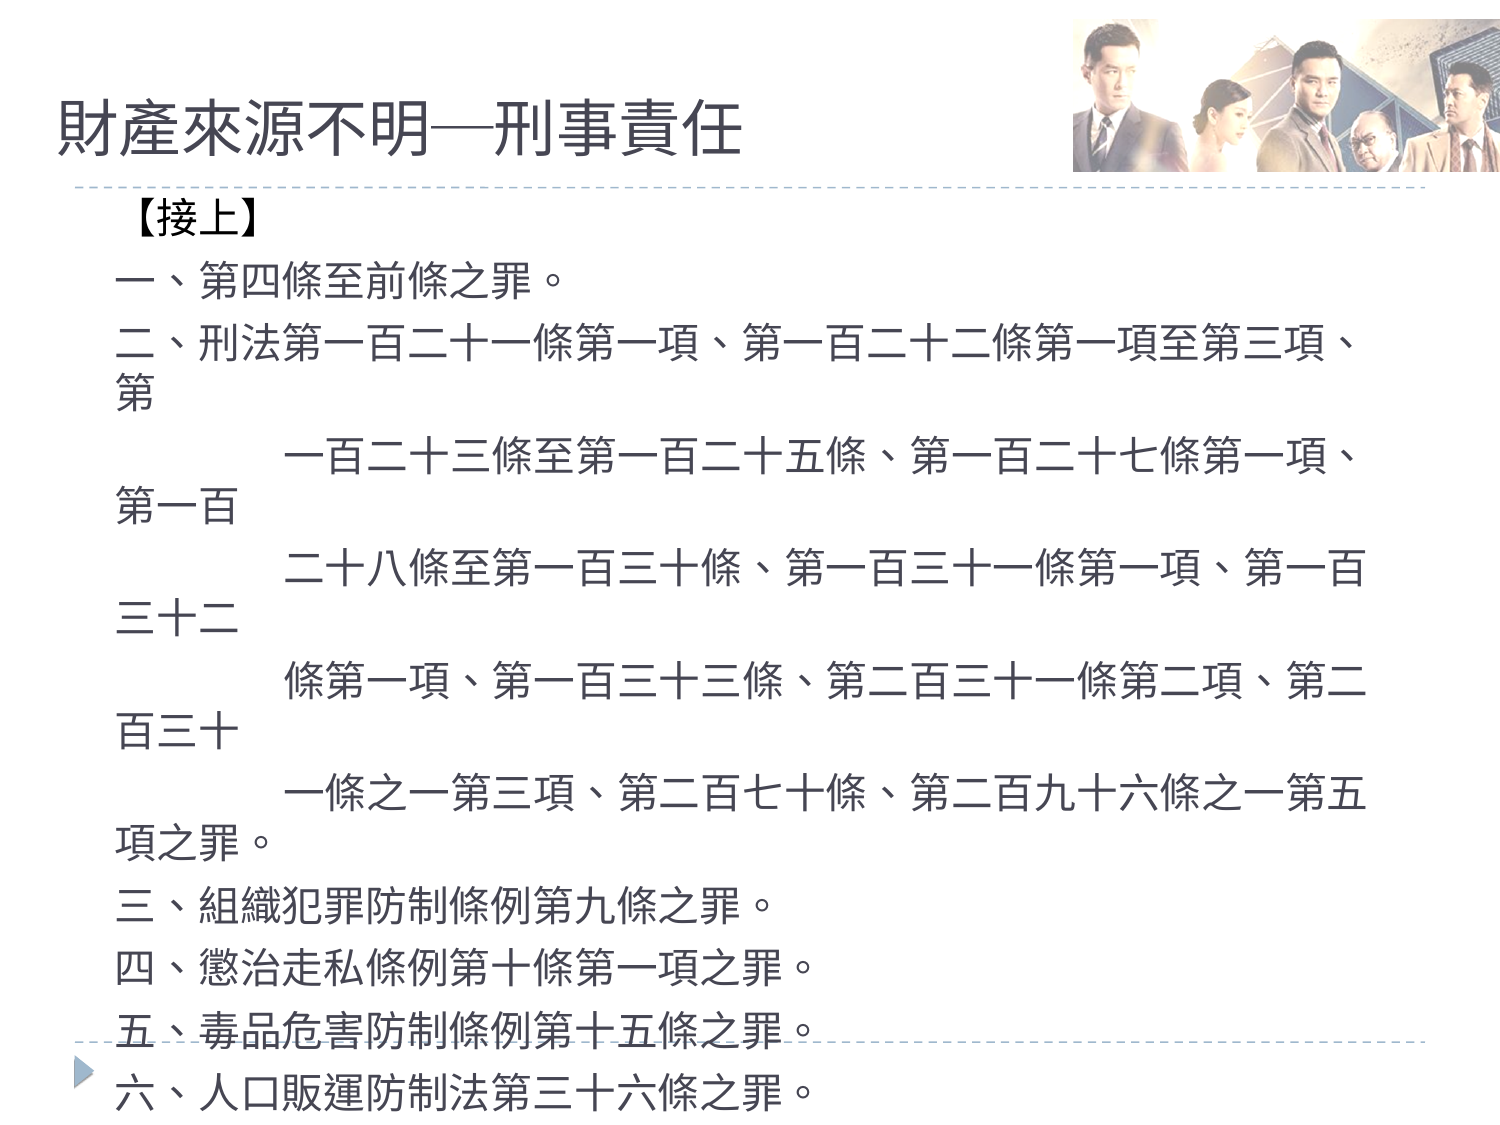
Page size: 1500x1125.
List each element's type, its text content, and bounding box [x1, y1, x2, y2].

picture [1073, 19, 1500, 172]
list 【接上】 一、第四條至前條之罪。 二、刑法第一百二十一條第一項、第一百二十二條第一項至第三項、第 一百二十三條至第一百二十五條、第一百二十七條第一項、第一百 二十八條至第一百三十條、第一百三十一條第一項、第一百三十二 條第一項、第一百三十三條、第二百三十一條第二項、第二百三十 一條之一第三項、第二百七十條、第二百九十六條之一第五項之罪。 三、組織犯罪防制條例第九條之罪。 四、懲治走私條例第十條第一項之罪。 五、毒品危害防制條例第十五條之罪。 六、人口販運防制法第三十六條之罪。 七、槍砲彈藥刀械管制條例第十六條之罪。 八、藥事法第八十九條之罪。 九、包庇他人犯兒童及少年性剝削防制條例之罪。 十、其他假借職務上之權力、機會或方法所犯之罪。 [100, 184, 1424, 980]
title 財產來源不明─刑事責任 [41, 51, 1050, 172]
